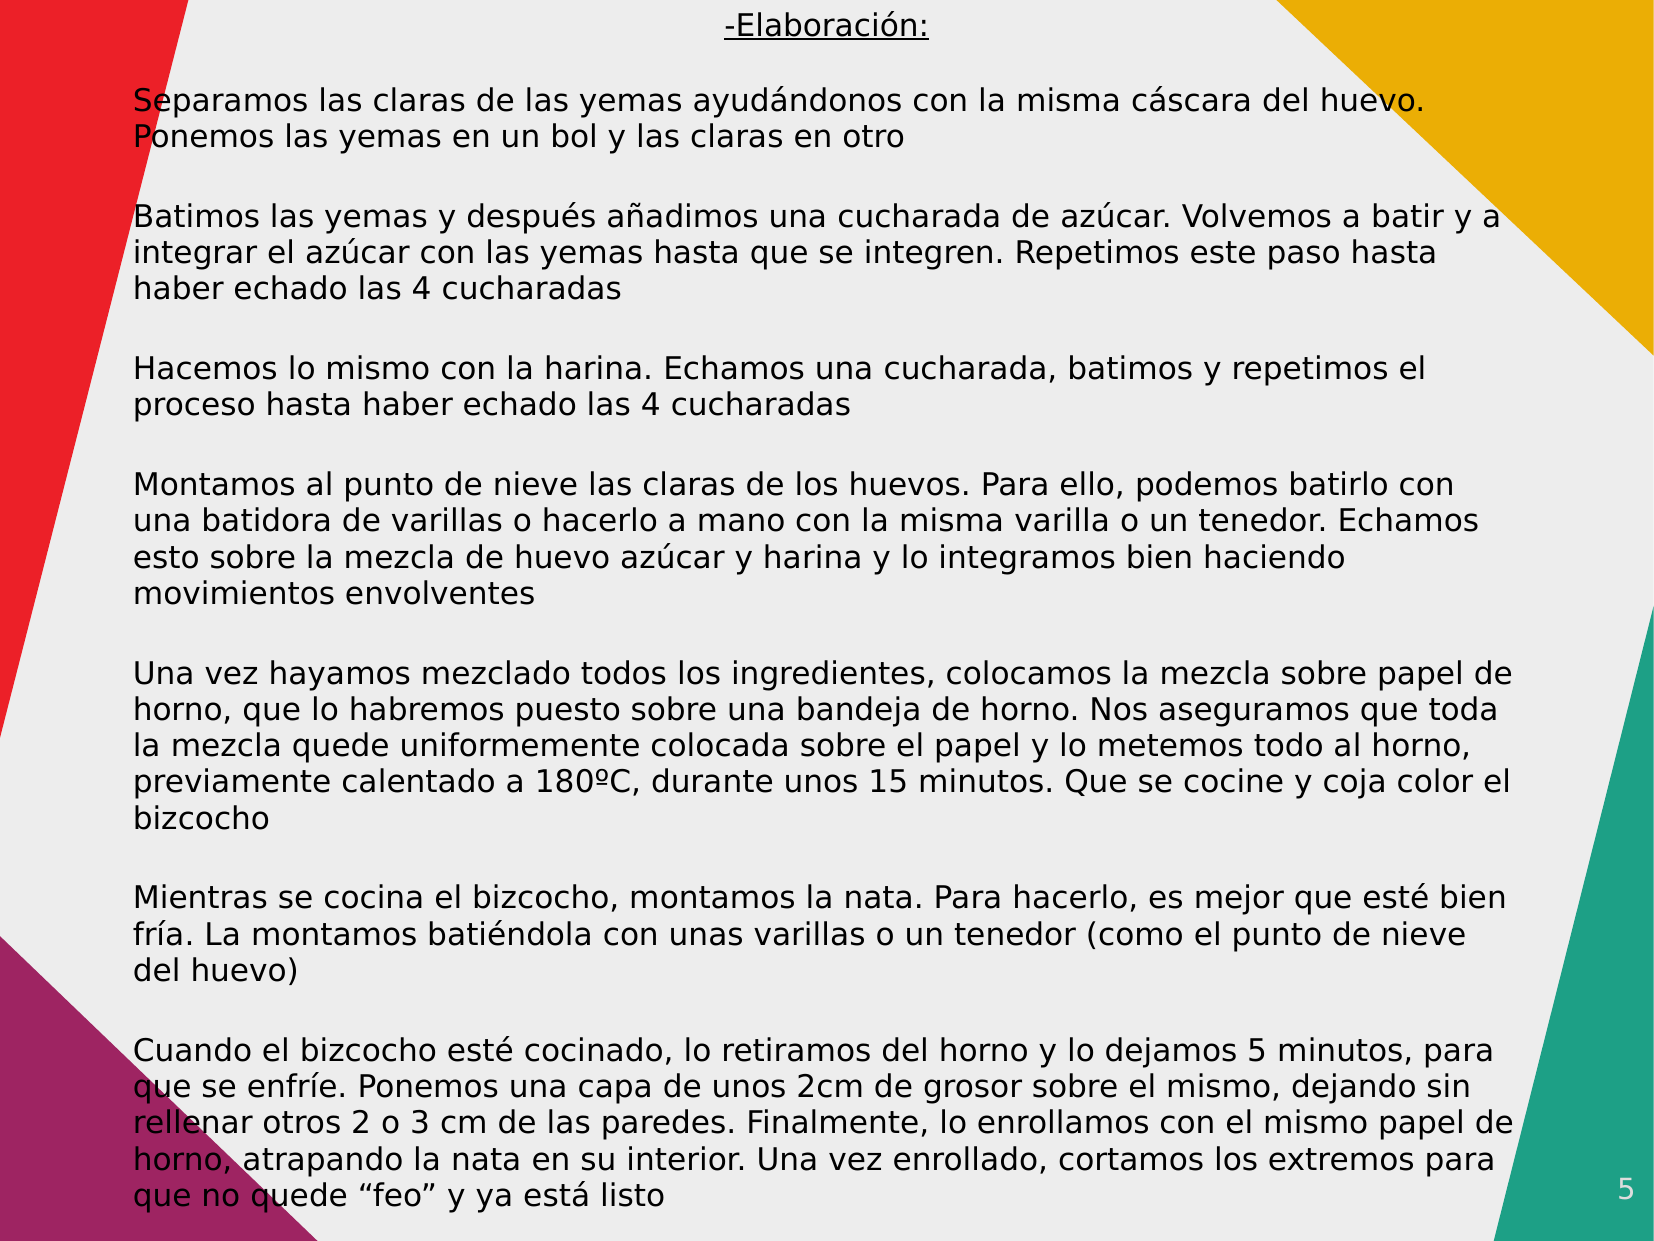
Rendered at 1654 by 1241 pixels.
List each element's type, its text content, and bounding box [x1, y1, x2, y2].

text_box -Elaboración: Separamos las claras de las yemas ayudándonos con la misma cáscara del huevo. Ponemos las yemas en un bol y las claras en otro Batimos las yemas y después añadimos una cucharada de azúcar. Volvemos a batir y a integrar el azúcar con las yemas hasta que se integren. Repetimos este paso hasta haber echado las 4 cucharadas Hacemos lo mismo con la harina. Echamos una cucharada, batimos y repetimos el proceso hasta haber echado las 4 cucharadas Montamos al punto de nieve las claras de los huevos. Para ello, podemos batirlo con una batidora de varillas o hacerlo a mano con la misma varilla o un tenedor. Echamos esto sobre la mezcla de huevo azúcar y harina y lo integramos bien haciendo movimientos envolventes Una vez hayamos mezclado todos los ingredientes, colocamos la mezcla sobre papel de horno, que lo habremos puesto sobre una bandeja de horno. Nos aseguramos que toda la mezcla quede uniformemente colocada sobre el papel y lo metemos todo al horno, previamente calentado a 180ºC, durante unos 15 minutos. Que se cocine y coja color el bizcocho Mientras se cocina el bizcocho, montamos la nata. Para hacerlo, es mejor que esté bien fría. La montamos batiéndola con unas varillas o un tenedor (como el punto de nieve del huevo) Cuando el bizcocho esté cocinado, lo retiramos del horno y lo dejamos 5 minutos, para que se enfríe. Ponemos una capa de unos 2cm de grosor sobre el mismo, dejando sin rellenar otros 2 o 3 cm de las paredes. Finalmente, lo enrollamos con el mismo papel de horno, atrapando la nata en su interior. Una vez enrollado, cortamos los extremos para que no quede “feo” y ya está listo [118, 0, 1536, 1241]
